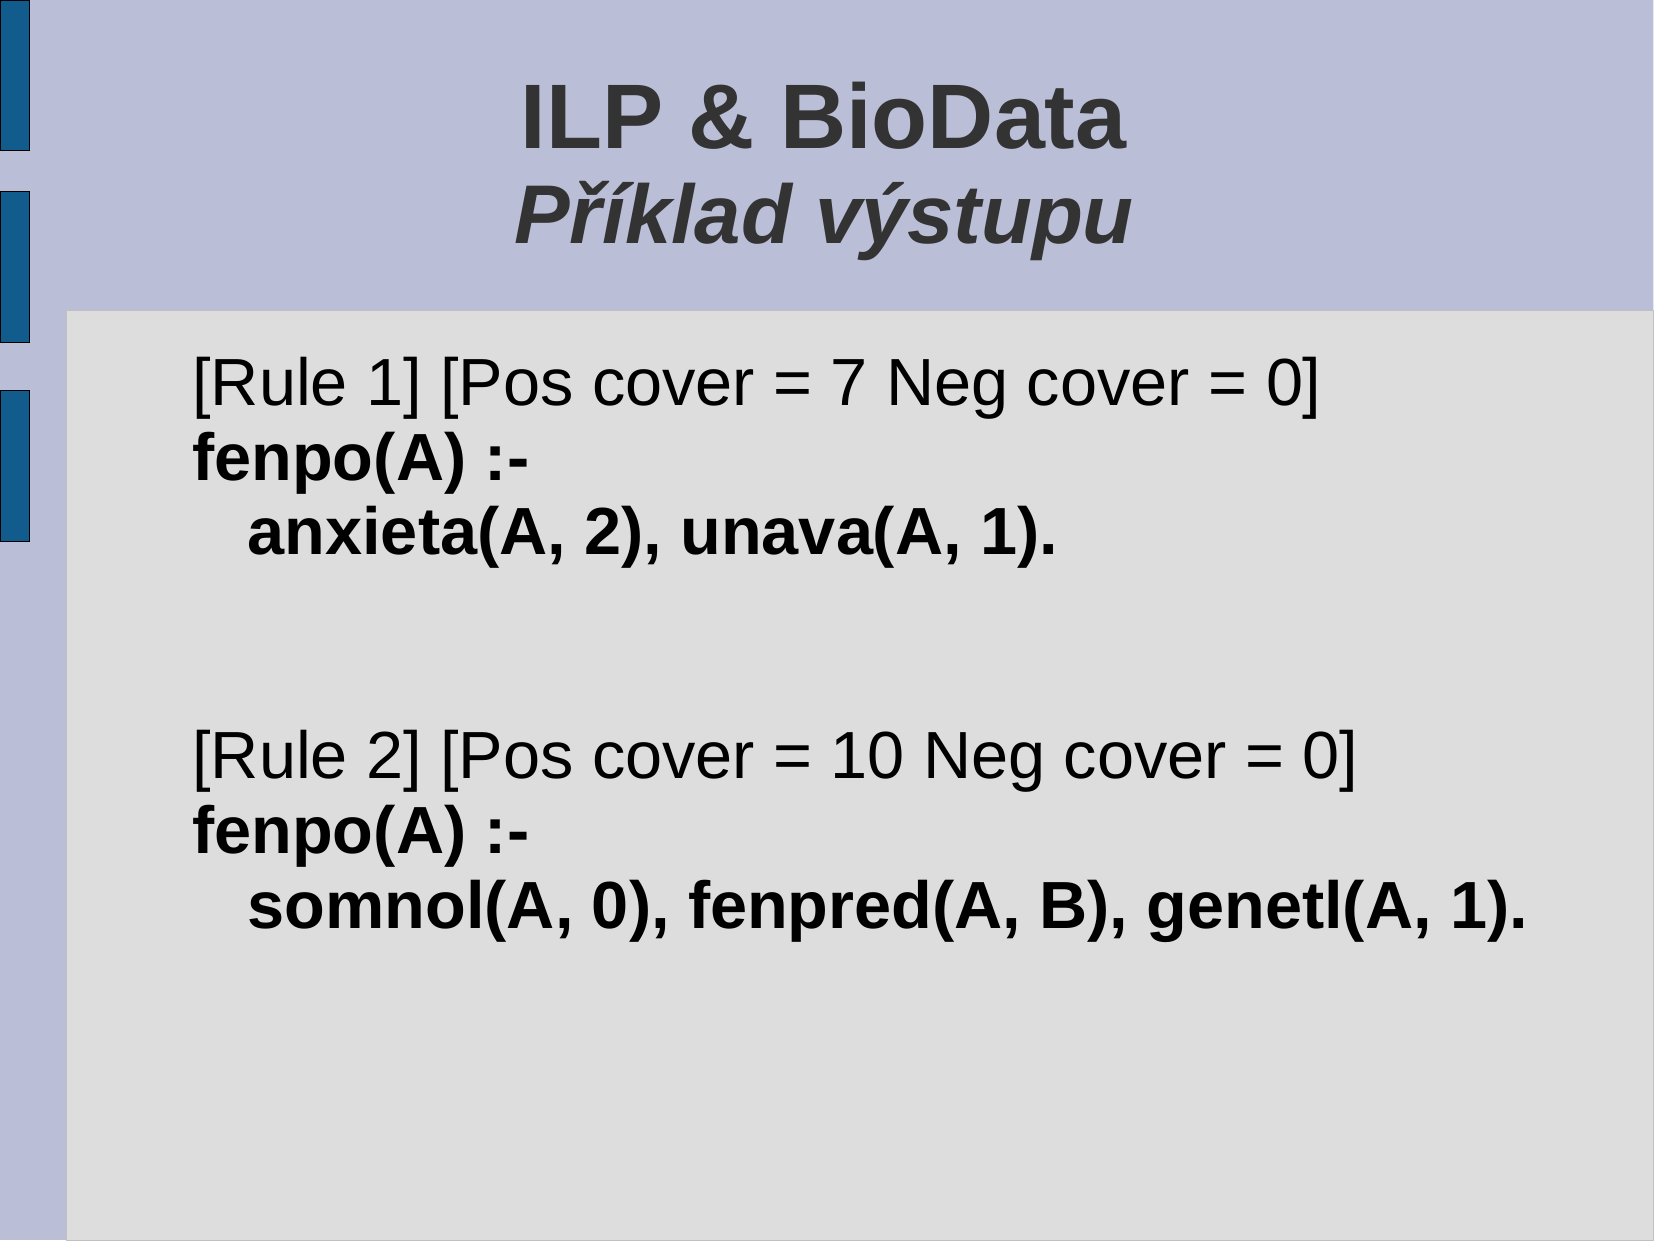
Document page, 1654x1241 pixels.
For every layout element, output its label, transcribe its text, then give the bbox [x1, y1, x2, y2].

title ILP & BioData Příklad výstupu [118, 65, 1531, 261]
list [Rule 1] [Pos cover = 7 Neg cover = 0] fenpo(A) :- anxieta(A, 2), unava(A, 1). [Rule 2] [Pos cover = 10 Neg cover = 0] fenpo(A) :- somnol(A, 0), fenpred(A, B), genetl(A, 1). [121, 344, 1534, 1112]
